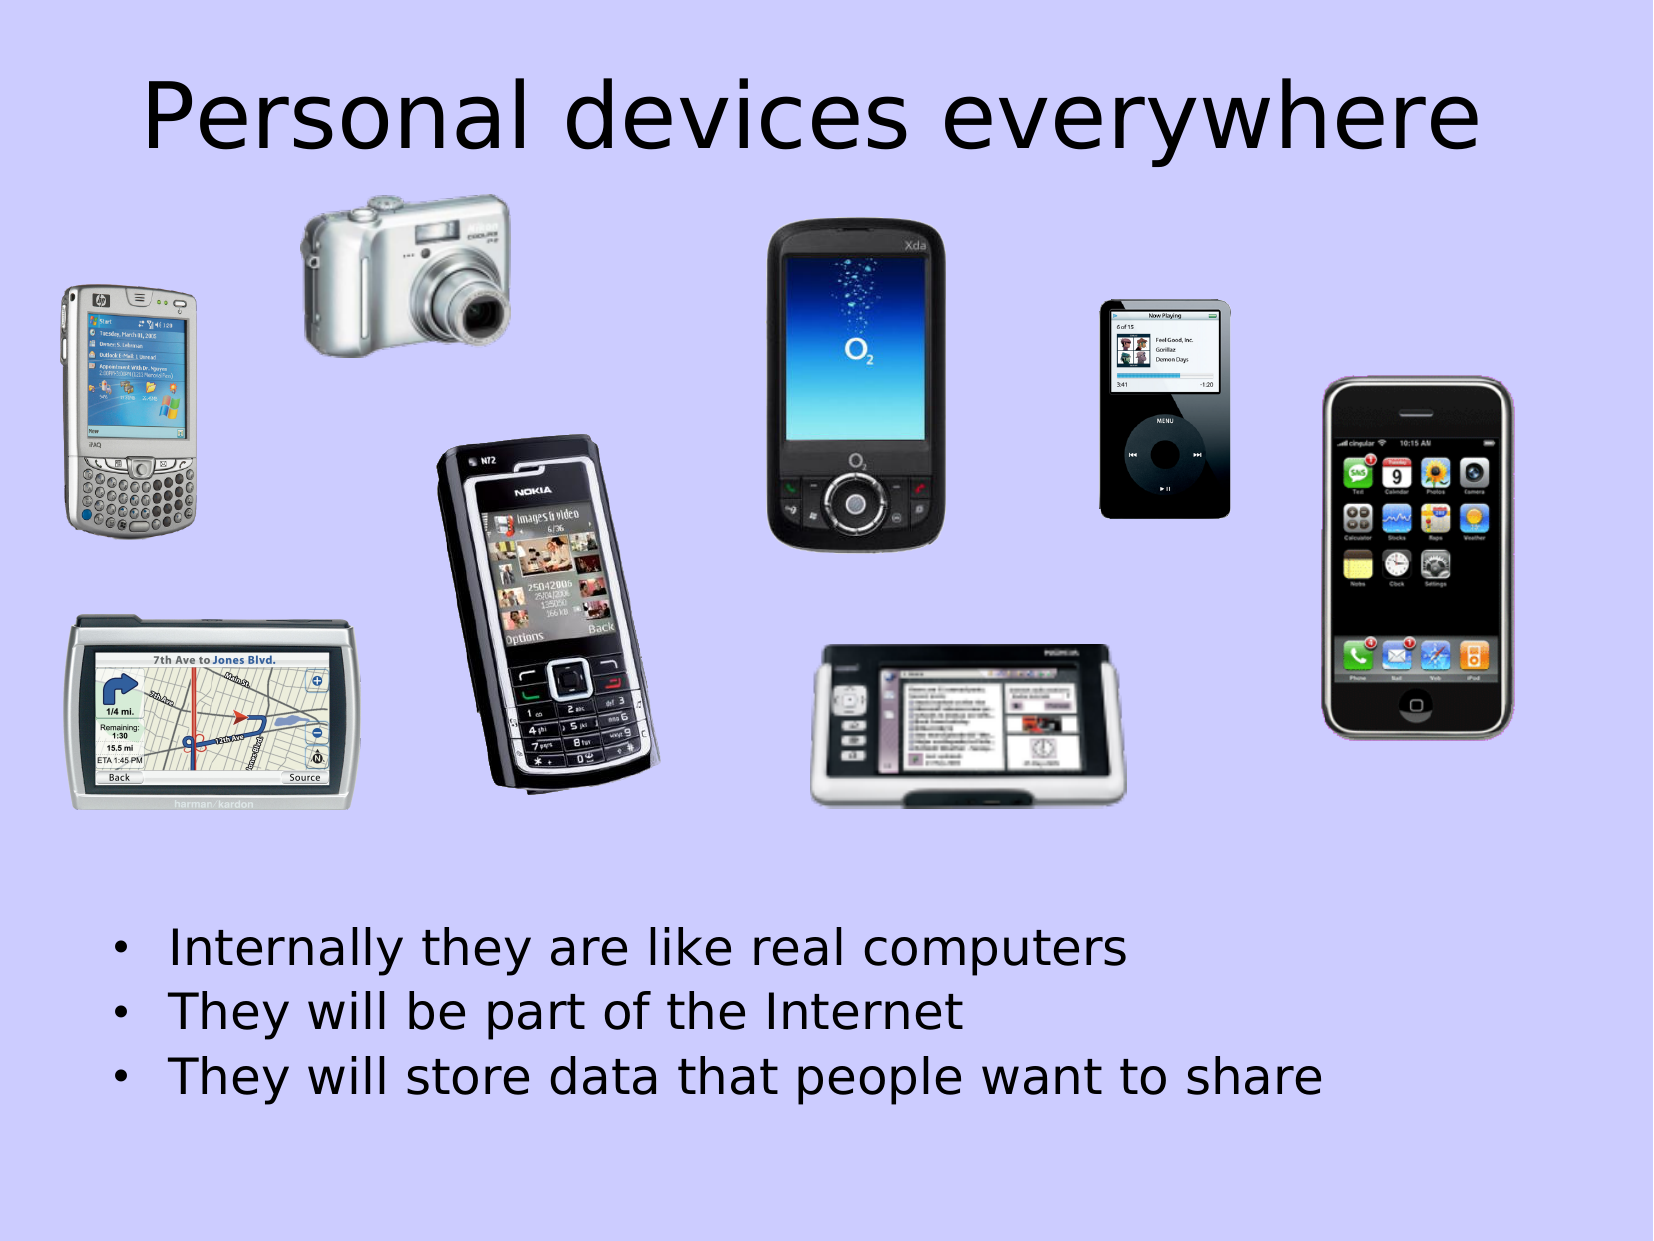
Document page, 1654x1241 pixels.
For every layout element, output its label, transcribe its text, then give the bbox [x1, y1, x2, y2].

picture [810, 644, 1127, 809]
picture [1320, 374, 1516, 742]
picture [765, 217, 946, 556]
picture [300, 194, 511, 358]
list Internally they are like real computers They will be part of the Internet They will store data that people want to share [97, 915, 1531, 1171]
picture [63, 614, 361, 811]
picture [60, 284, 197, 541]
title Personal devices everywhere [110, 48, 1516, 187]
picture [1099, 299, 1231, 519]
picture [436, 434, 661, 796]
